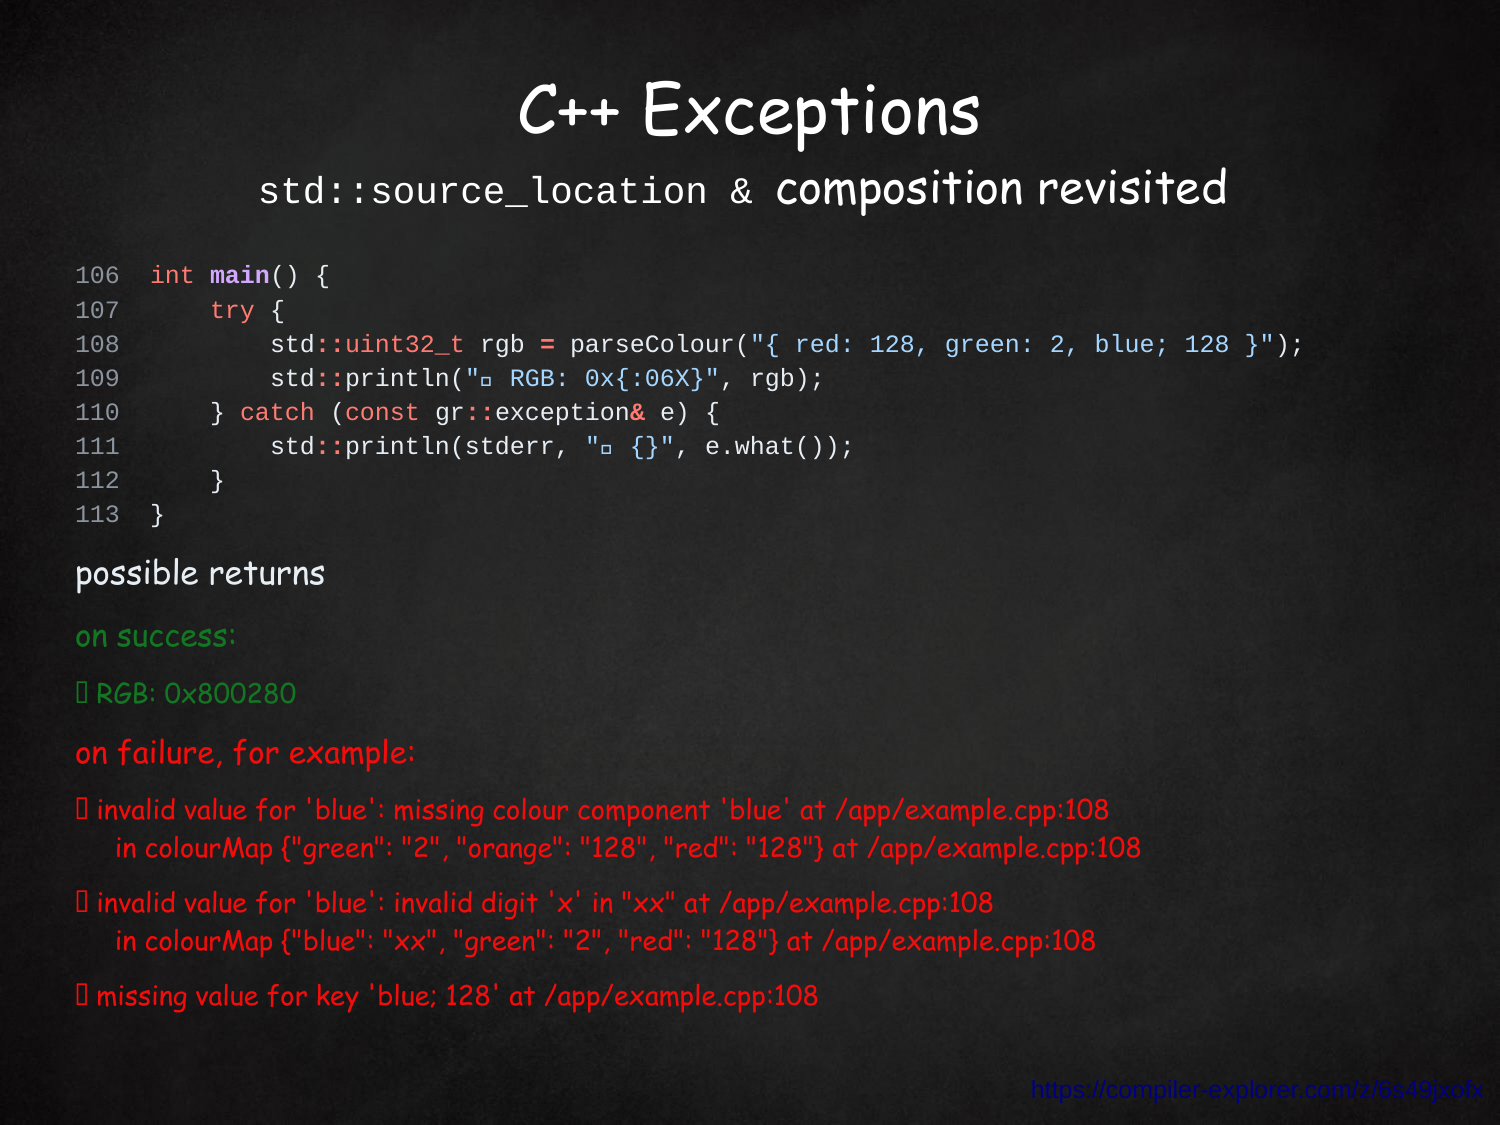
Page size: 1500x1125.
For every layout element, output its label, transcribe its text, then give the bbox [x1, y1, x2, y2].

list 106 int main() { 107 try { 108 std::uint32_t rgb = parseColour("{ red: 128, green: 2, blue; 128 }"); 109 std::println("✅ RGB: 0x{:06X}", rgb); 110 } catch (const gr::exception& e) { 111 std::println(stderr, "❌ {}", e.what()); 112 } 113 } possible returns on success: ✅ RGB: 0x800280 on failure, for example: ❌ invalid value for 'blue': missing colour component 'blue' at /app/example.cpp:108 in colourMap {"green": "2", "orange": "128", "red": "128"} at /app/example.cpp:108 ❌ invalid value for 'blue': invalid digit 'x' in "xx" at /app/example.cpp:108 in colourMap {"blue": "xx", "green": "2", "red": "128"} at /app/example.cpp:108 ❌ missing value for key 'blue; 128' at /app/example.cpp:108 [75, 263, 1425, 1040]
picture [0, 0, 1500, 1125]
text_box https://compiler-explorer.com/z/6s49jxofx [774, 1068, 1500, 1125]
title C++ Exceptions std::source_location & composition revisited [75, 44, 1425, 233]
